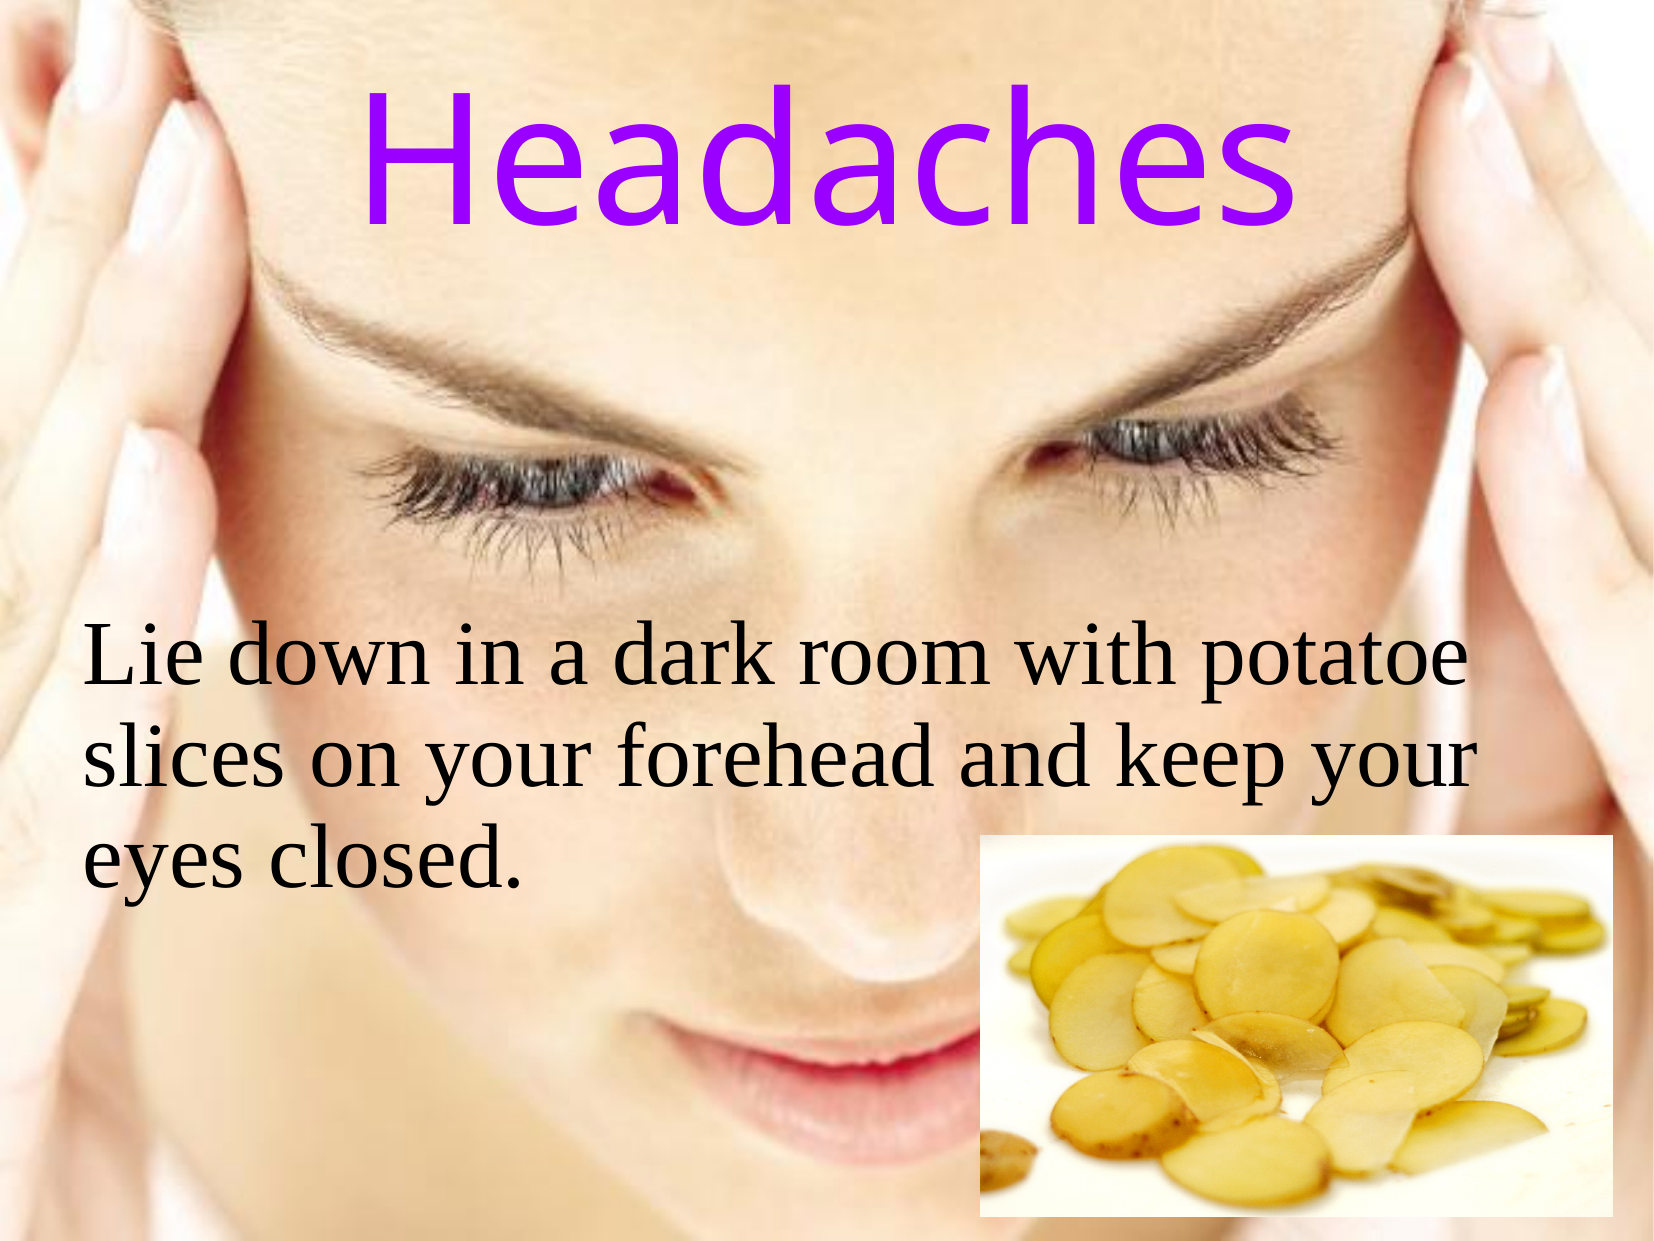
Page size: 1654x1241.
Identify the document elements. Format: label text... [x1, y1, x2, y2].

list Lie down in a dark room with potatoe slices on your forehead and keep your eyes closed. [82, 290, 1571, 1010]
title Headaches [82, 49, 1571, 257]
picture [0, 0, 1654, 1241]
